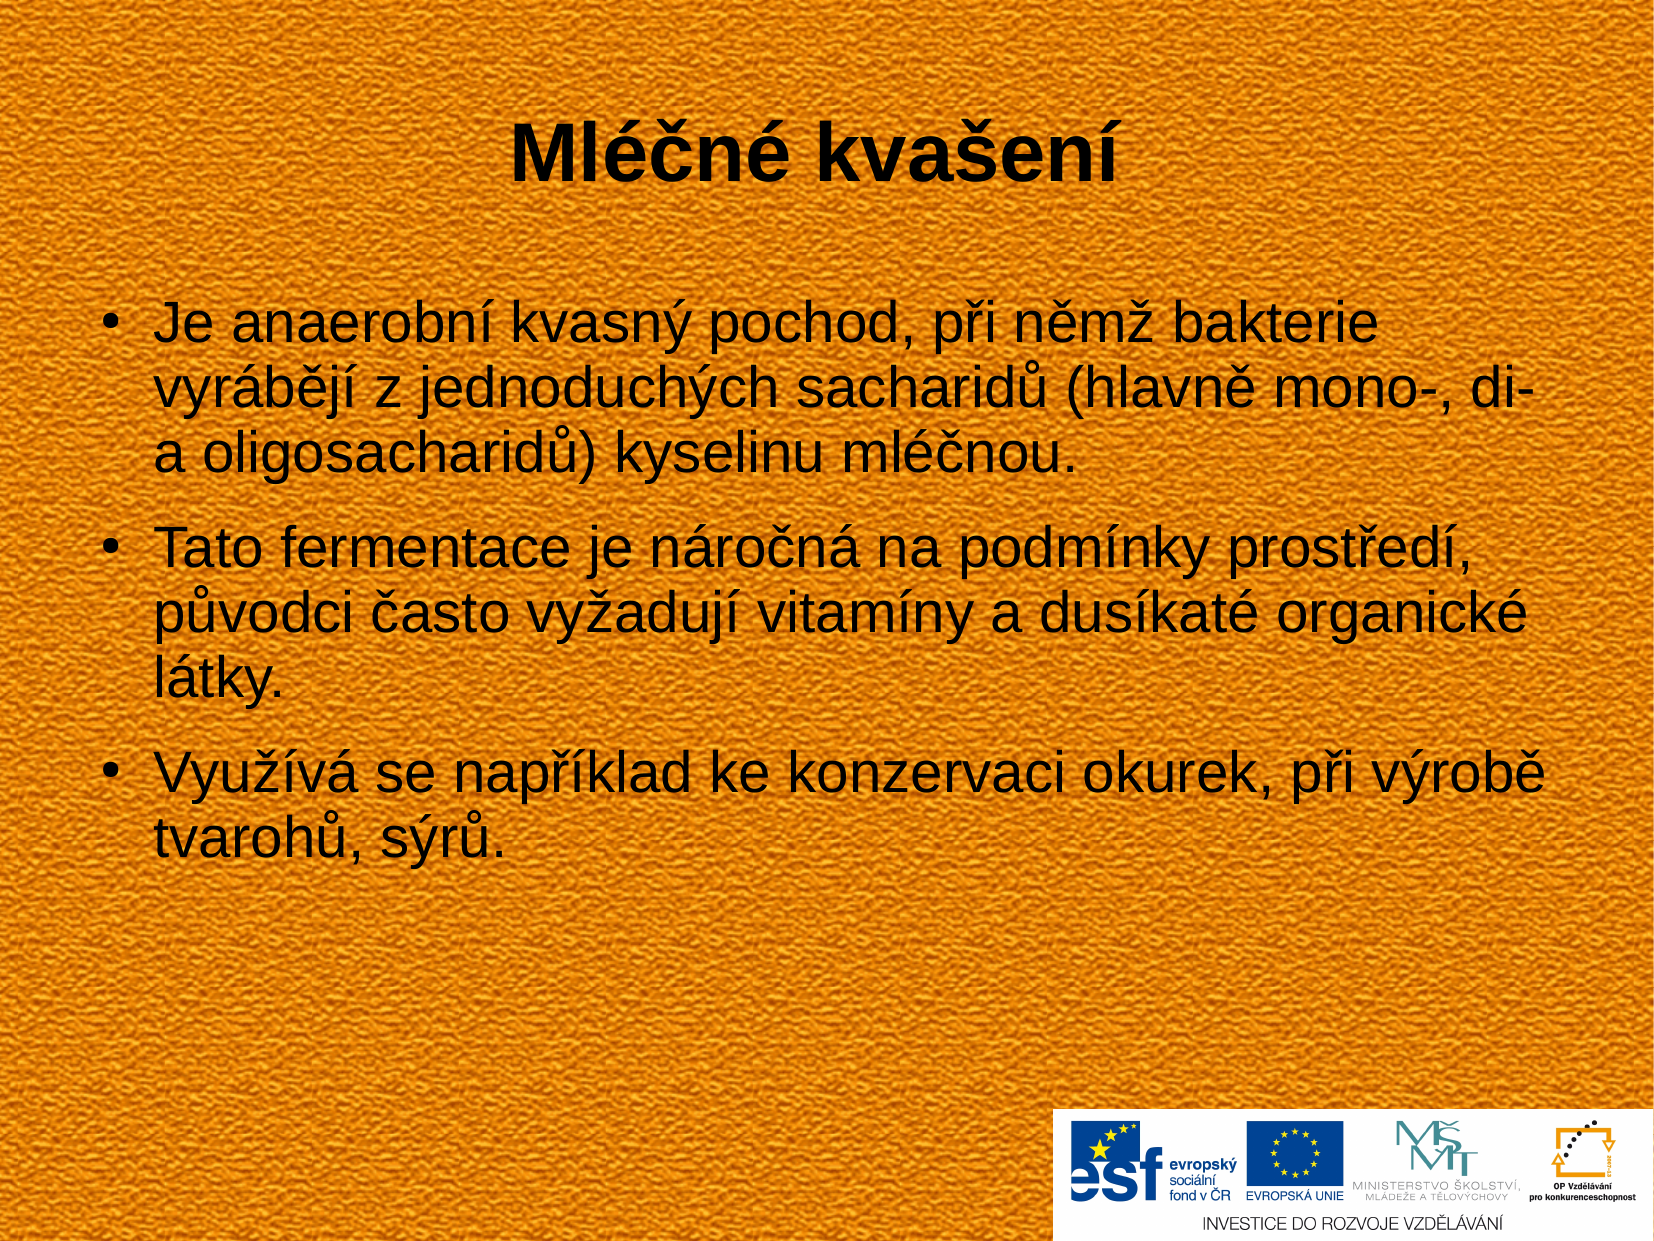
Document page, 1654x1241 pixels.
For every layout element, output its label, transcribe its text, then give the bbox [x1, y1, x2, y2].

title Mléčné kvašení [82, 49, 1571, 257]
list Je anaerobní kvasný pochod, při němž bakterie vyrábějí z jednoduchých sacharidů (hlavně mono-, di- a oligosacharidů) kyselinu mléčnou. Tato fermentace je náročná na podmínky prostředí, původci často vyžadují vitamíny a dusíkaté organické látky. Využívá se například ke konzervaci okurek, při výrobě tvarohů, sýrů. [82, 290, 1571, 1109]
picture [0, 0, 1654, 1241]
